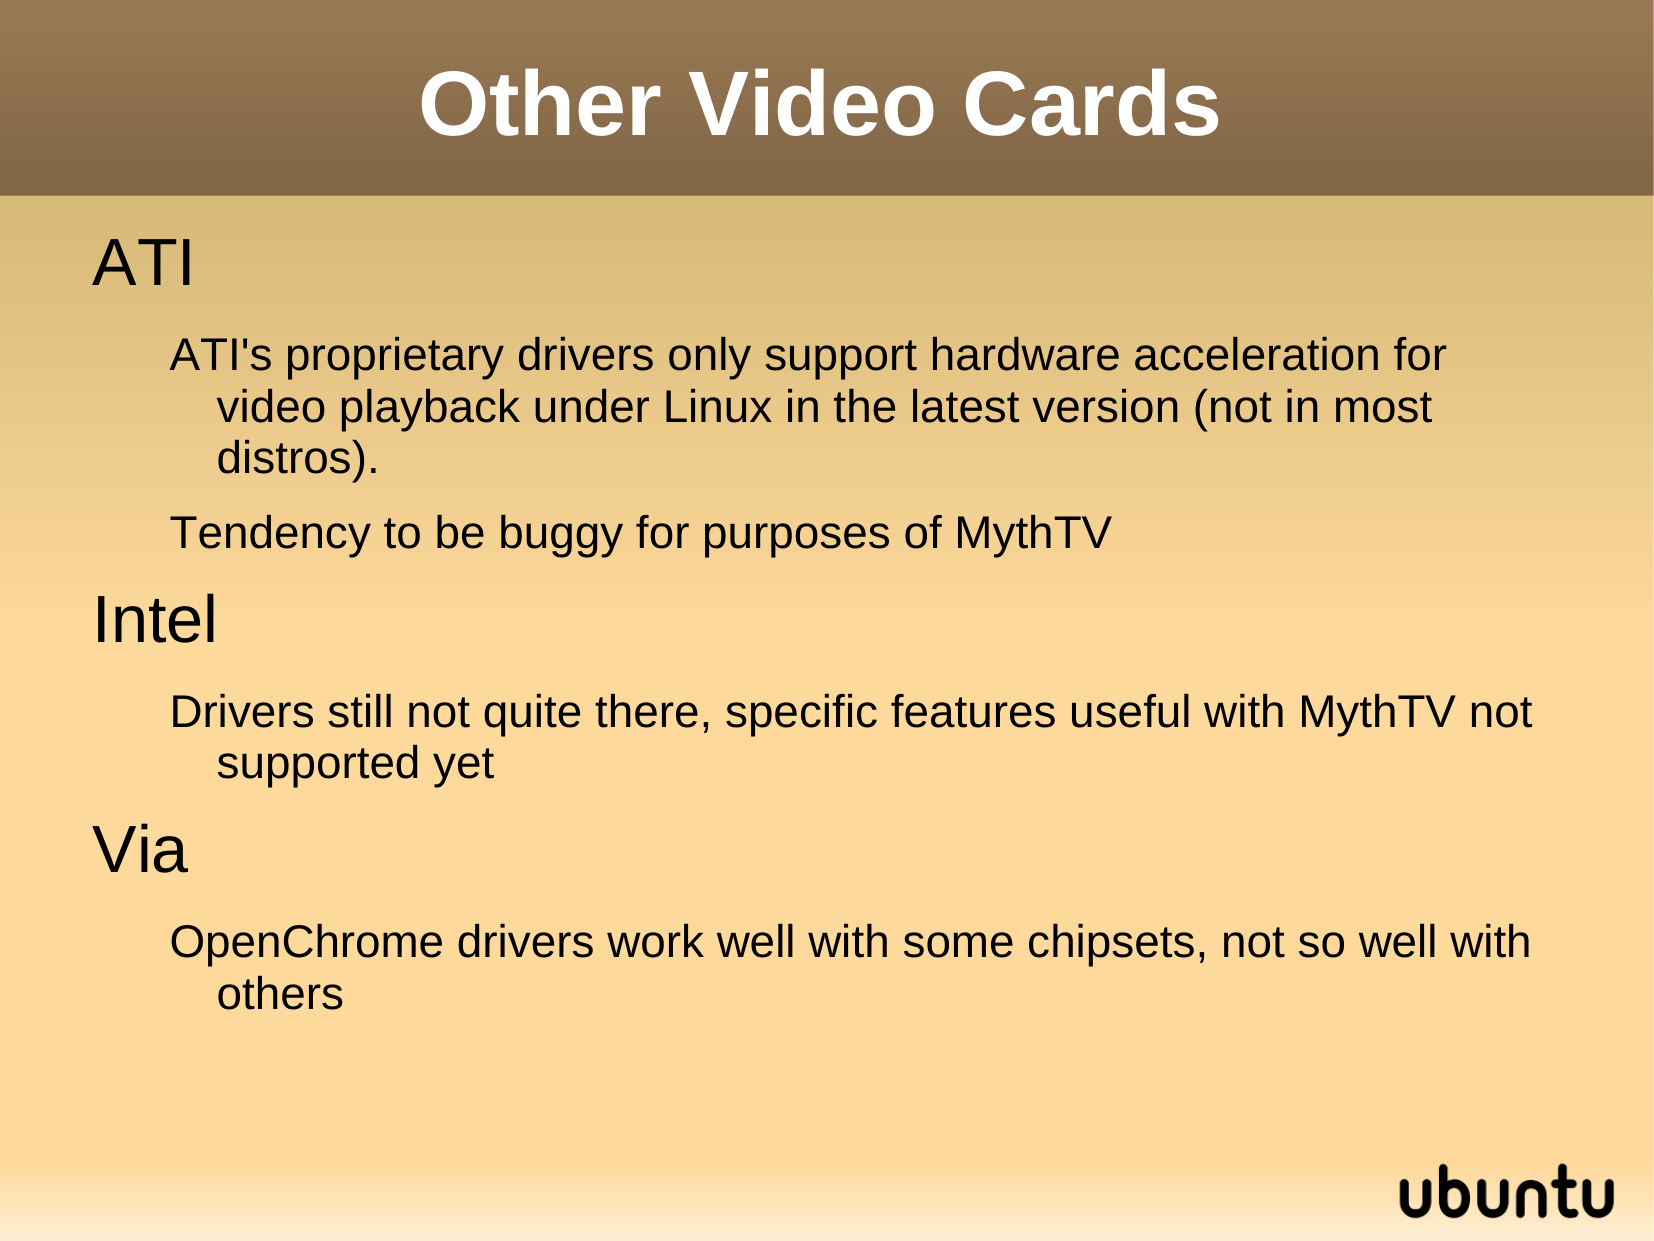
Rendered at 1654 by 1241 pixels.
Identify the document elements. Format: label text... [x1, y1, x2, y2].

picture [0, 0, 1654, 1241]
title Other Video Cards [76, 7, 1565, 200]
list ATI ATI's proprietary drivers only support hardware acceleration for video playback under Linux in the latest version (not in most distros). Tendency to be buggy for purposes of MythTV Intel Drivers still not quite there, specific features useful with MythTV not supported yet Via OpenChrome drivers work well with some chipsets, not so well with others [75, 225, 1564, 1029]
